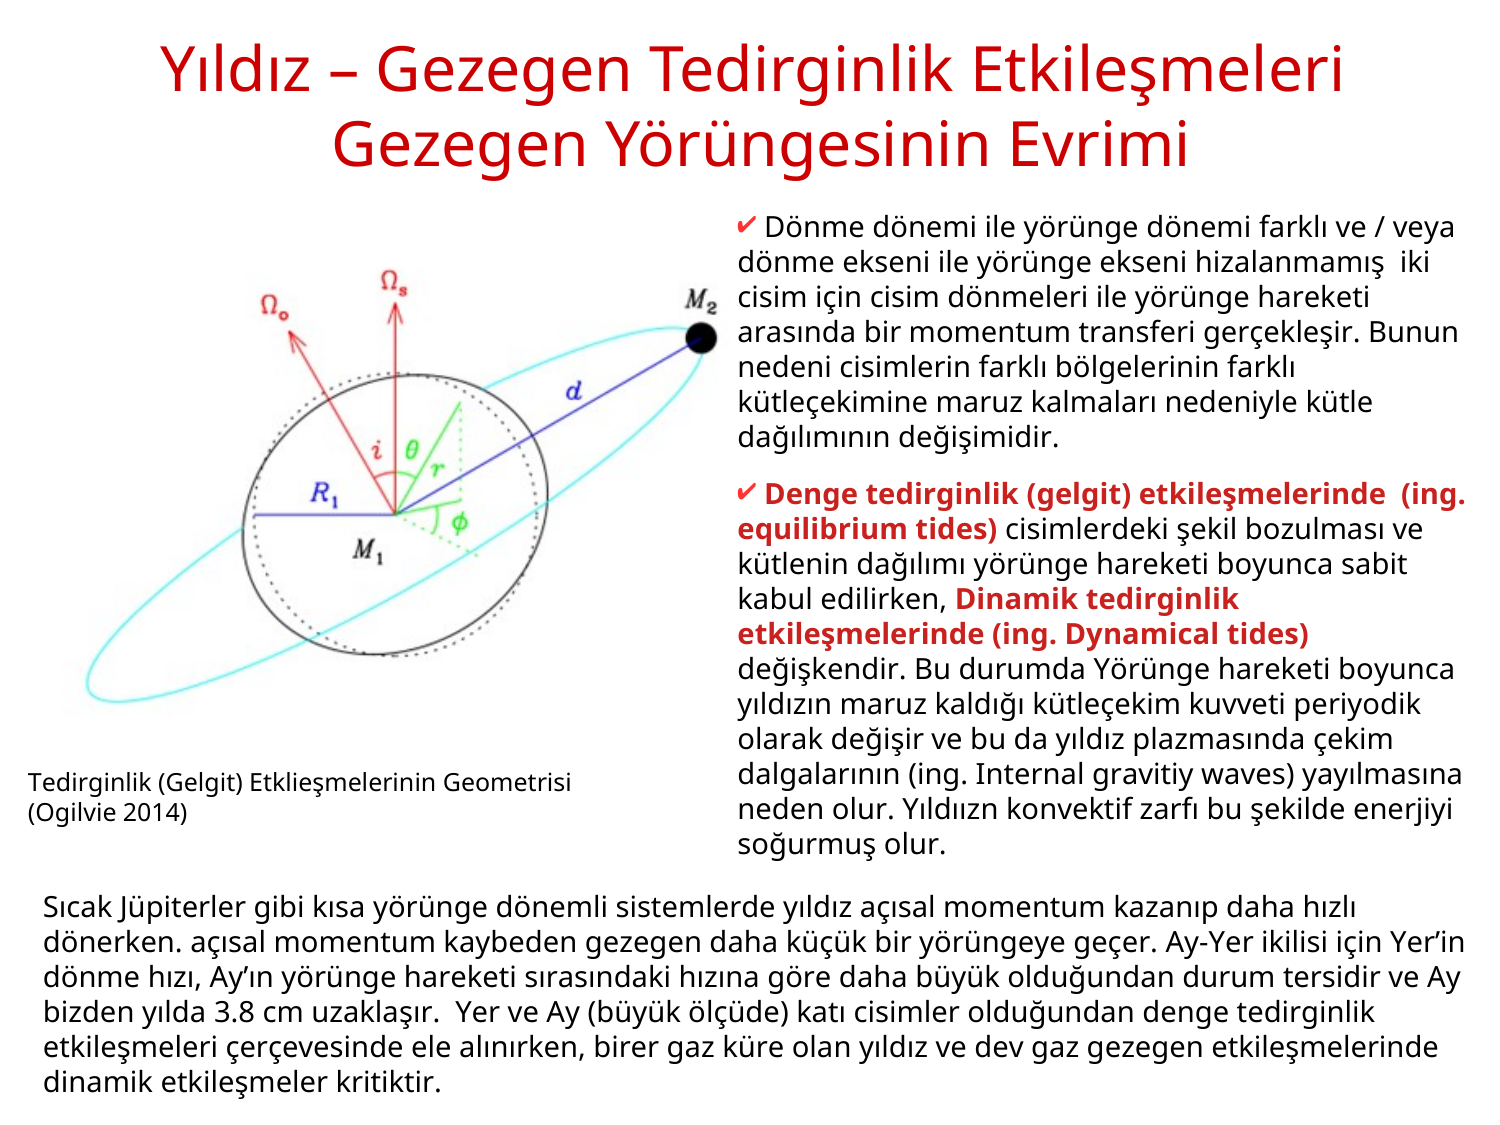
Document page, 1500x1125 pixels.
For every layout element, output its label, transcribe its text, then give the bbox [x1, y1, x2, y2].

title Yıldız – Gezegen Tedirginlik Etkileşmeleri Gezegen Yörüngesinin Evrimi [86, 21, 1437, 193]
text_box Dönme dönemi ile yörünge dönemi farklı ve / veya dönme ekseni ile yörünge ekseni hizalanmamış iki cisim için cisim dönmeleri ile yörünge hareketi arasında bir momentum transferi gerçekleşir. Bunun nedeni cisimlerin farklı bölgelerinin farklı kütleçekimine maruz kalmaları nedeniyle kütle dağılımının değişimidir. Denge tedirginlik (gelgit) etkileşmelerinde (ing. equilibrium tides) cisimlerdeki şekil bozulması ve kütlenin dağılımı yörünge hareketi boyunca sabit kabul edilirken, Dinamik tedirginlik etkileşmelerinde (ing. Dynamical tides) değişkendir. Bu durumda Yörünge hareketi boyunca yıldızın maruz kaldığı kütleçekim kuvveti periyodik olarak değişir ve bu da yıldız plazmasında çekim dalgalarının (ing. Internal gravitiy waves) yayılmasına neden olur. Yıldıızn konvektif zarfı bu şekilde enerjiyi soğurmuş olur. [722, 200, 1489, 879]
text_box Tedirginlik (Gelgit) Etklieşmelerinin Geometrisi (Ogilvie 2014) [13, 759, 640, 835]
text_box Sıcak Jüpiterler gibi kısa yörünge dönemli sistemlerde yıldız açısal momentum kazanıp daha hızlı dönerken. açısal momentum kaybeden gezegen daha küçük bir yörüngeye geçer. Ay-Yer ikilisi için Yer’in dönme hızı, Ay’ın yörünge hareketi sırasındaki hızına göre daha büyük olduğundan durum tersidir ve Ay bizden yılda 3.8 cm uzaklaşır. Yer ve Ay (büyük ölçüde) katı cisimler olduğundan denge tedirginlik etkileşmeleri çerçevesinde ele alınırken, birer gaz küre olan yıldız ve dev gaz gezegen etkileşmelerinde dinamik etkileşmeler kritiktir. [28, 880, 1486, 1106]
picture [11, 243, 722, 740]
